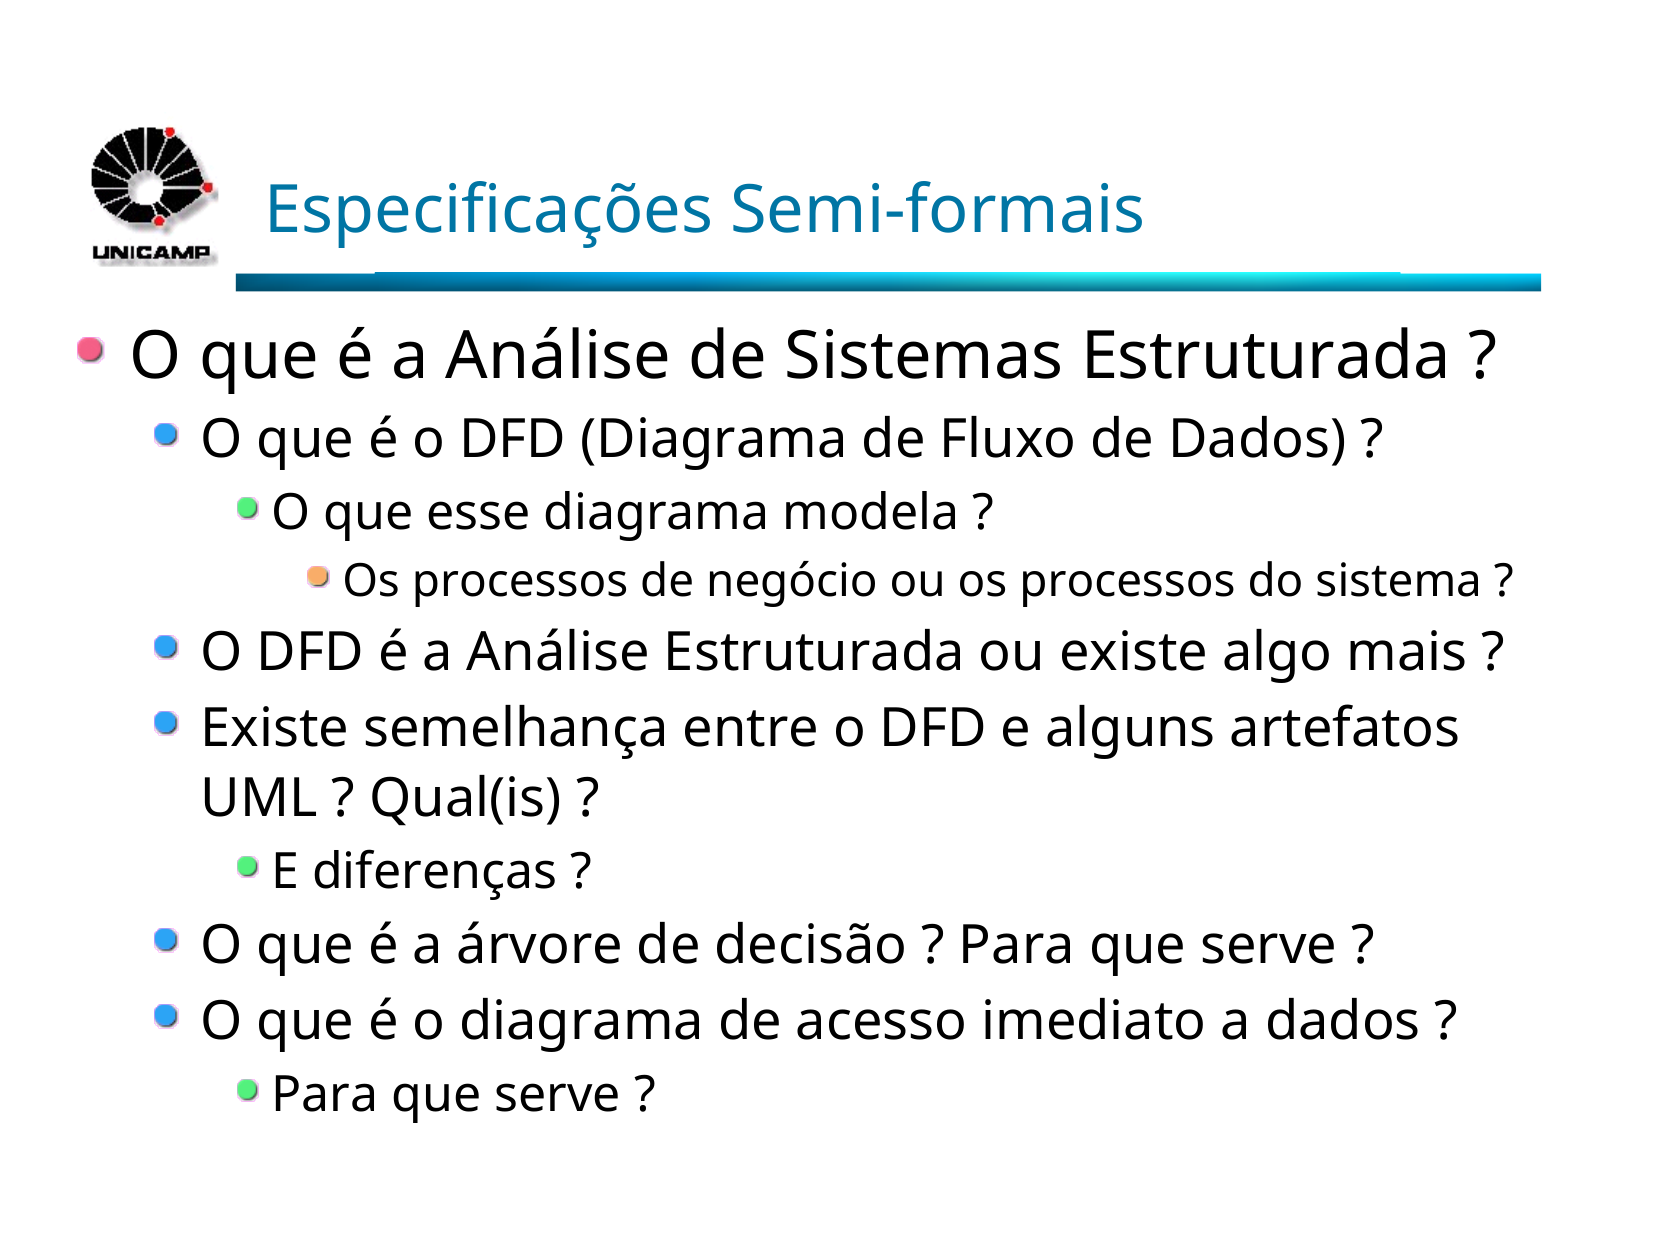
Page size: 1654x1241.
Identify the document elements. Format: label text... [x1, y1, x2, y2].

list O que é a Análise de Sistemas Estruturada ? O que é o DFD (Diagrama de Fluxo de Dados) ? O que esse diagrama modela ? Os processos de negócio ou os processos do sistema ? O DFD é a Análise Estruturada ou existe algo mais ? Existe semelhança entre o DFD e alguns artefatos UML ? Qual(is) ? E diferenças ? O que é a árvore de decisão ? Para que serve ? O que é o diagrama de acesso imediato a dados ? Para que serve ? [59, 309, 1625, 1167]
title Especificações Semi-formais [264, 57, 1534, 250]
picture [125, 272, 1654, 295]
